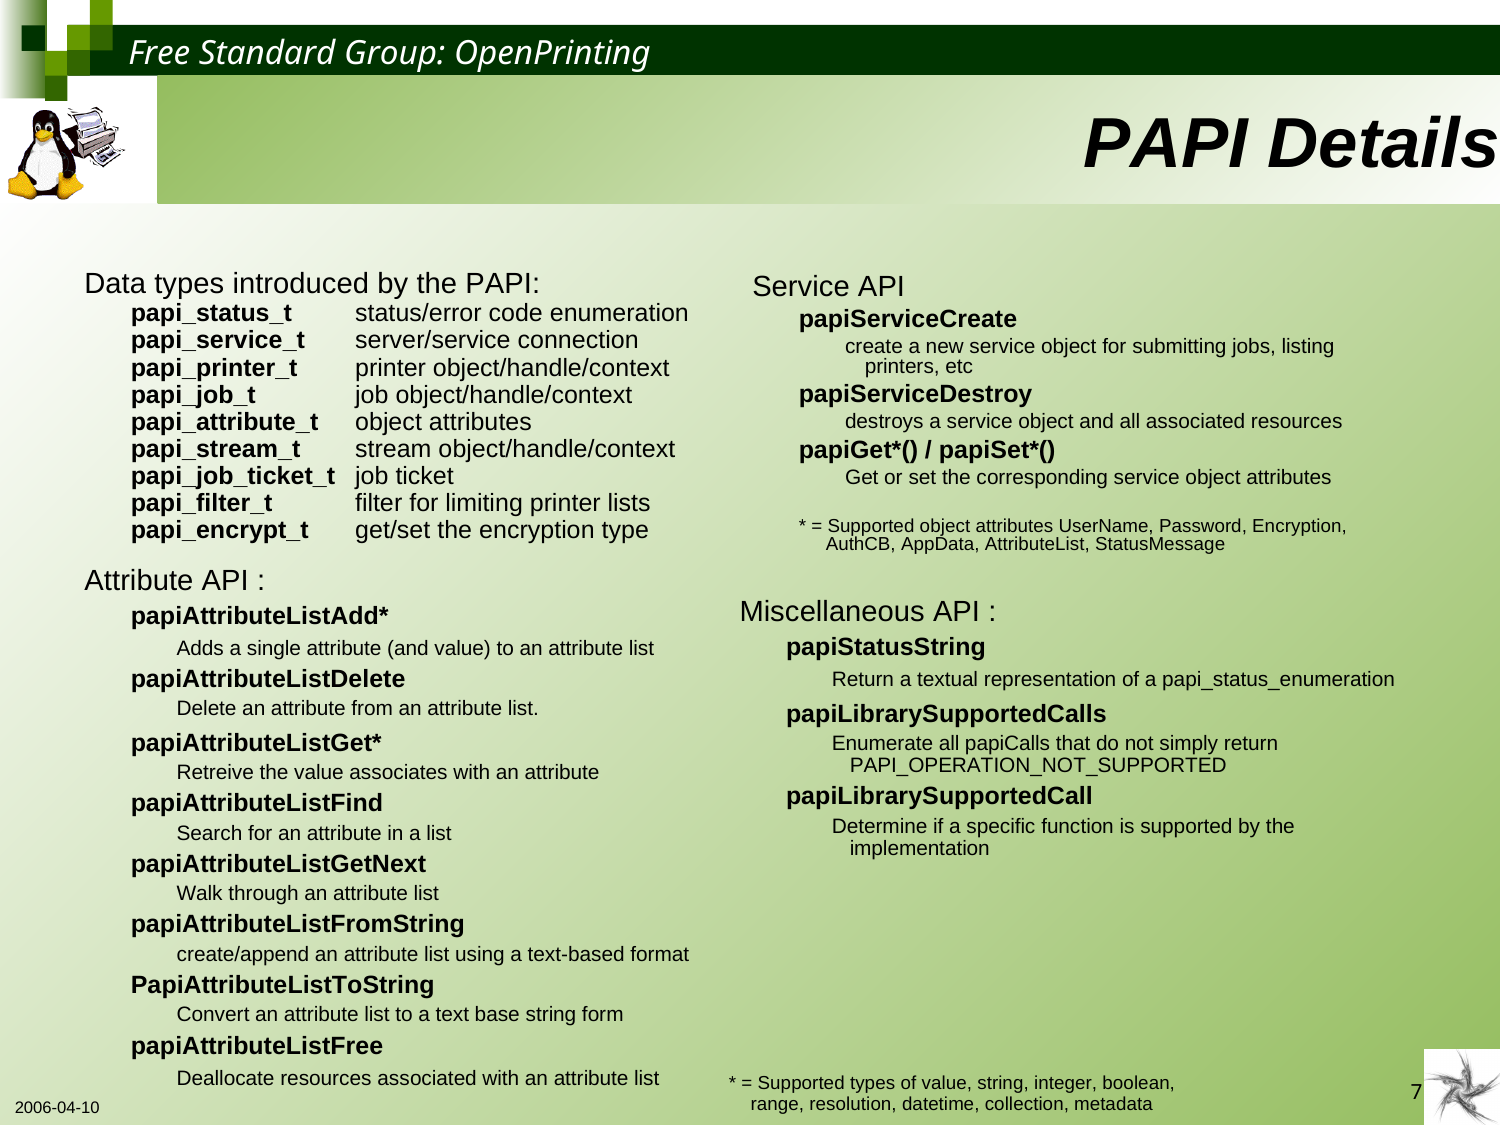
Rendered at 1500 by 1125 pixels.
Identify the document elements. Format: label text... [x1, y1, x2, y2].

title PAPI Details [157, 75, 1500, 204]
text_box Service API papiServiceCreate create a new service object for submitting jobs, listing printers, etc papiServiceDestroy destroys a service object and all associated resources papiGet*() / papiSet*() Get or set the corresponding service object attributes * = Supported object attributes UserName, Password, Encryption, AuthCB, AppData, AttributeList, StatusMessage [756, 266, 1424, 618]
picture [0, 96, 133, 203]
text_box Miscellaneous API : papiStatusString Return a textual representation of a papi_status_enumeration papiLibrarySupportedCalls Enumerate all papiCalls that do not simply return PAPI_OPERATION_NOT_SUPPORTED papiLibrarySupportedCall Determine if a specific function is supported by the implementation [724, 587, 1412, 941]
text_box Data types introduced by the PAPI: papi_status_t status/error code enumeration papi_service_t server/service connection papi_printer_t printer object/handle/context papi_job_t job object/handle/context papi_attribute_t object attributes papi_stream_t stream object/handle/context papi_job_ticket_t job ticket papi_filter_t filter for limiting printer lists papi_encrypt_t get/set the encryption type [69, 266, 756, 556]
text_box * = Supported types of value, string, integer, boolean, range, resolution, datetime, collection, metadata [686, 1065, 1217, 1125]
picture [1424, 1049, 1500, 1125]
text_box Attribute API : papiAttributeListAdd* Adds a single attribute (and value) to an attribute list papiAttributeListDelete Delete an attribute from an attribute list. papiAttributeListGet* Retreive the value associates with an attribute papiAttributeListFind Search for an attribute in a list papiAttributeListGetNext Walk through an attribute list papiAttributeListFromString create/append an attribute list using a text-based format PapiAttributeListToString Convert an attribute list to a text base string form papiAttributeListFree Deallocate resources associated with an attribute list [69, 556, 788, 1125]
